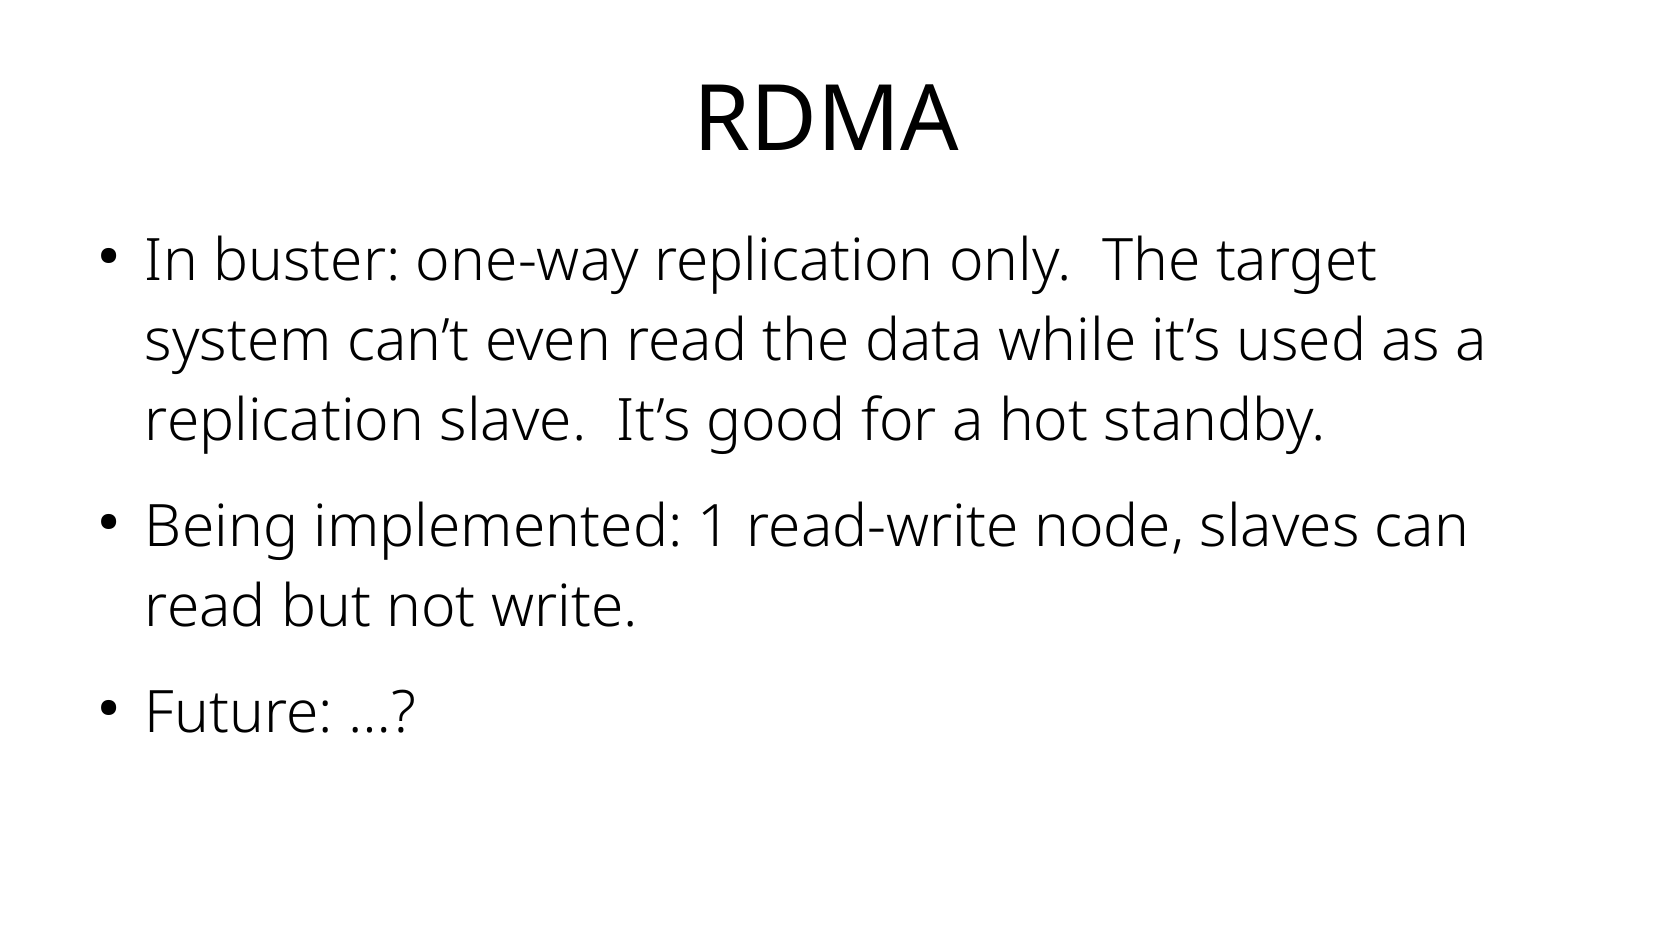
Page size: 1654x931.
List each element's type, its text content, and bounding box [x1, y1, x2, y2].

list In buster: one-way replication only. The target system can’t even read the data while it’s used as a replication slave. It’s good for a hot standby. Being implemented: 1 read-write node, slaves can read but not write. Future: …? [82, 217, 1571, 758]
title RDMA [82, 37, 1571, 193]
